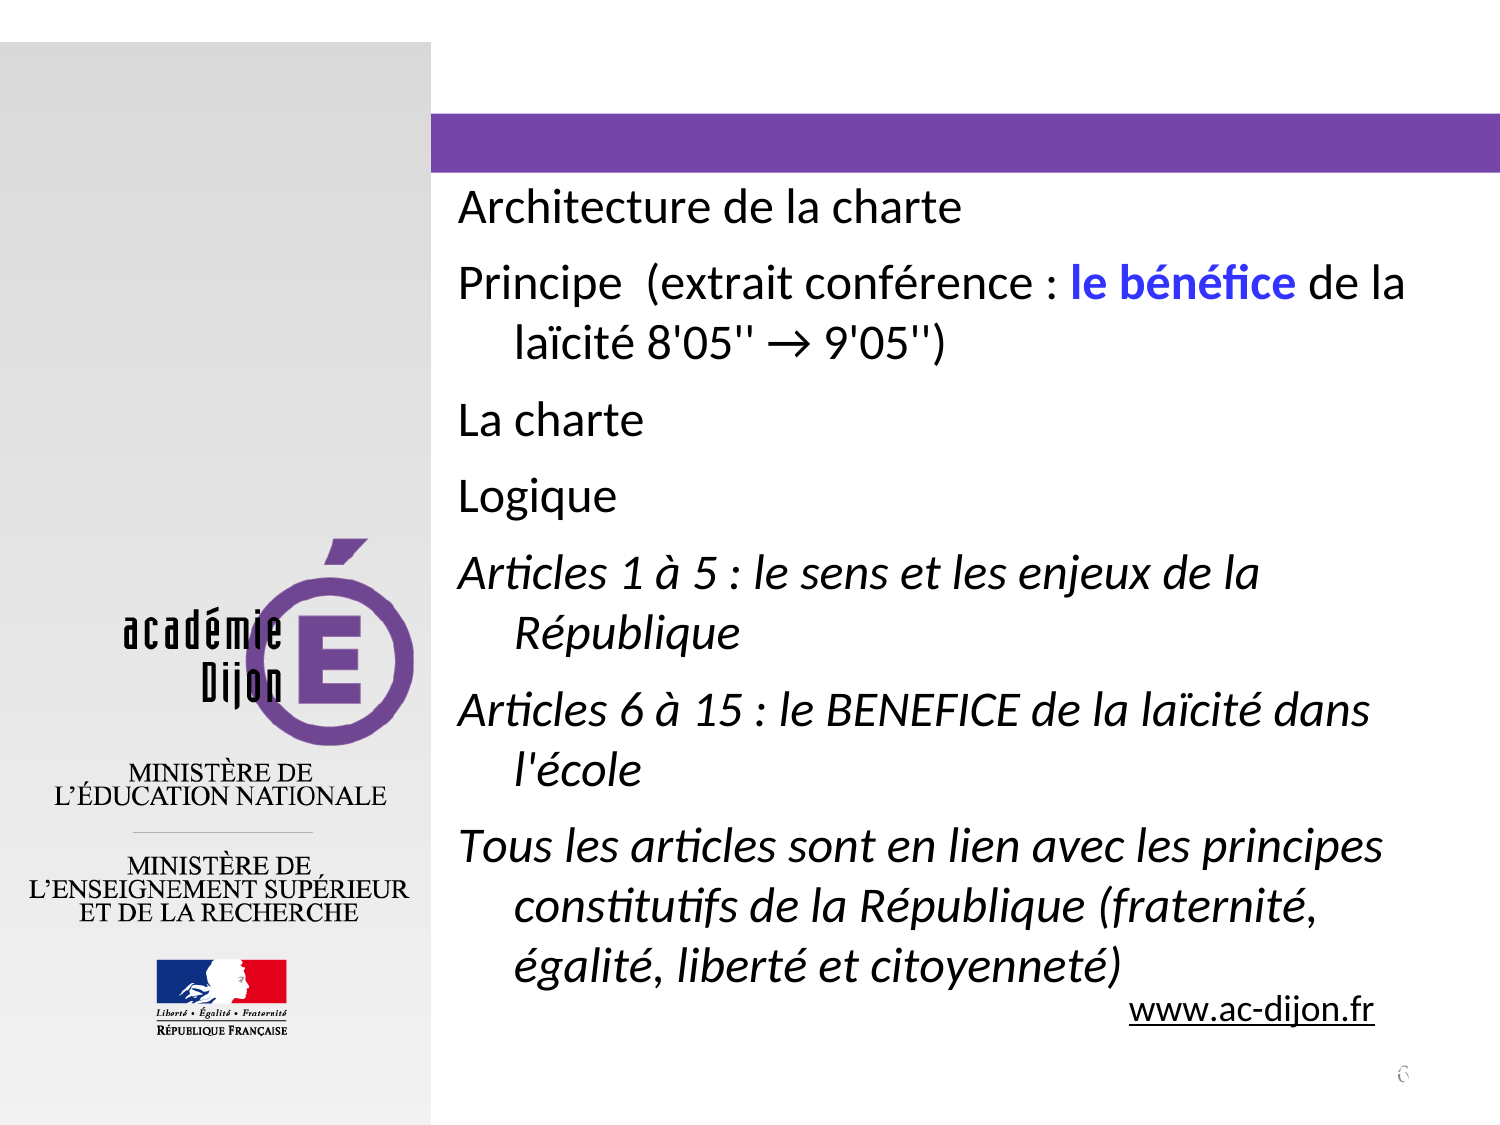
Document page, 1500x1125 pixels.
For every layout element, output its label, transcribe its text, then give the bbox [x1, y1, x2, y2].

picture [29, 538, 414, 1036]
text_box <numéro> [1074, 1042, 1425, 1103]
text_box Architecture de la charte Principe (extrait conférence : le bénéfice de la laïcité 8'05'' → 9'05'') La charte Logique Articles 1 à 5 : le sens et les enjeux de la République Articles 6 à 15 : le BENEFICE de la laïcité dans l'école Tous les articles sont en lien avec les principes constitutifs de la République (fraternité, égalité, liberté et citoyenneté) [442, 165, 1425, 934]
